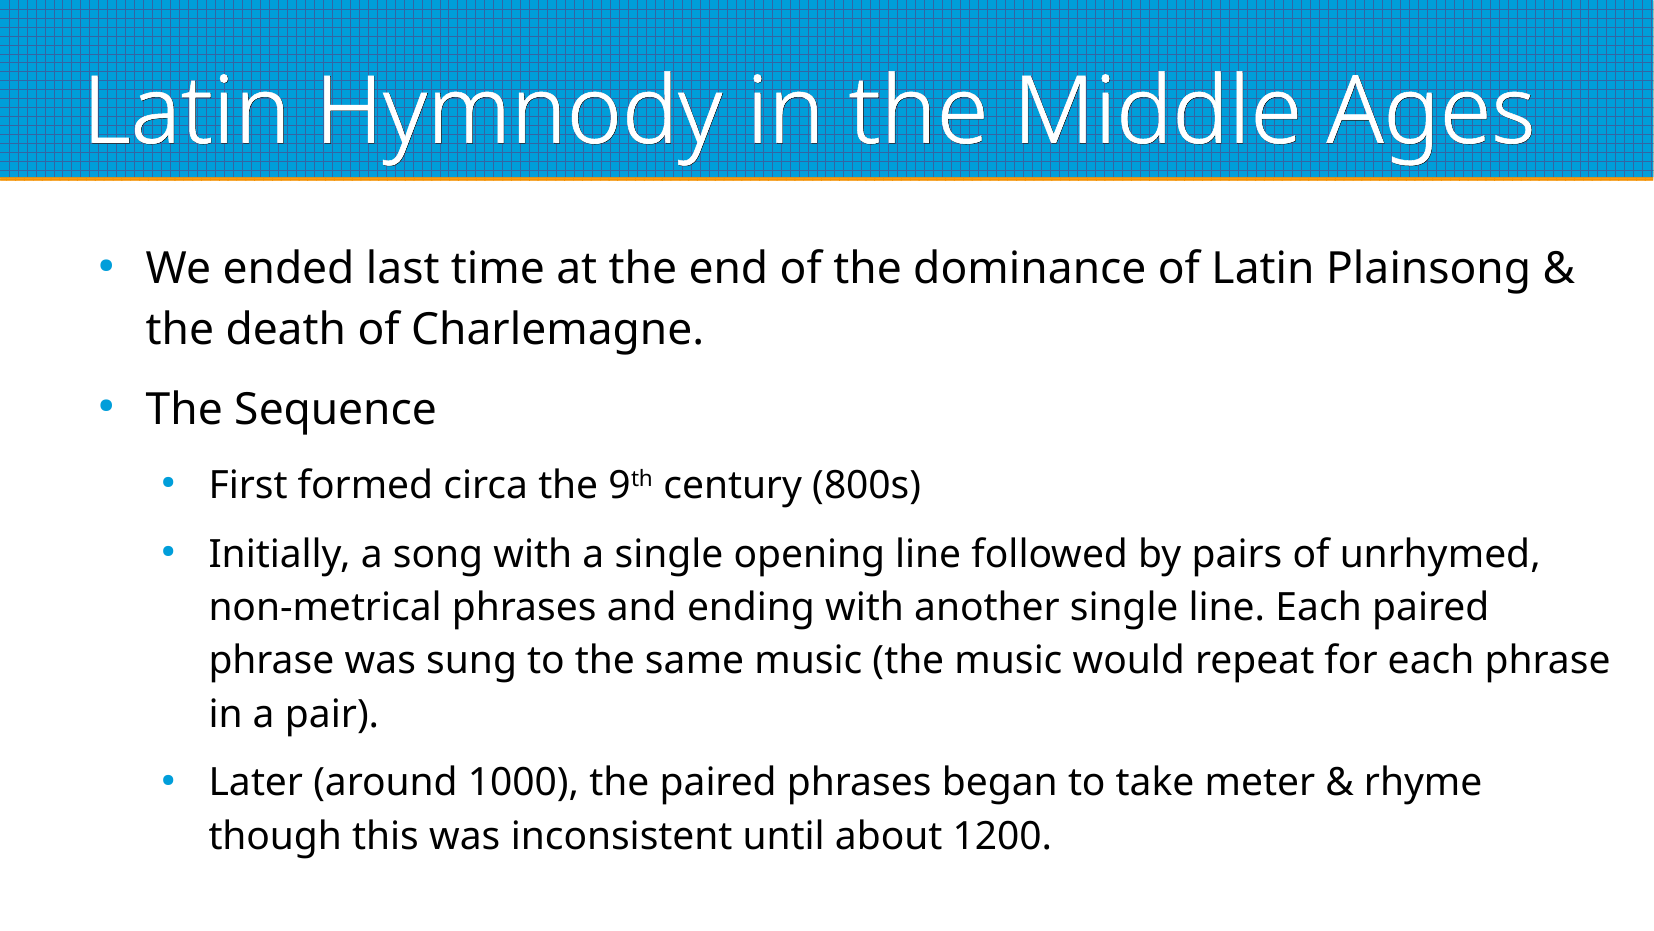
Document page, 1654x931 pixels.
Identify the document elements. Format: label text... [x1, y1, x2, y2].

title Latin Hymnody in the Middle Ages [82, 14, 1571, 171]
list We ended last time at the end of the dominance of Latin Plainsong & the death of Charlemagne. The Sequence First formed circa the 9th century (800s) Initially, a song with a single opening line followed by pairs of unrhymed, non-metrical phrases and ending with another single line. Each paired phrase was sung to the same music (the music would repeat for each phrase in a pair). Later (around 1000), the paired phrases began to take meter & rhyme though this was inconsistent until about 1200. [82, 236, 1613, 863]
